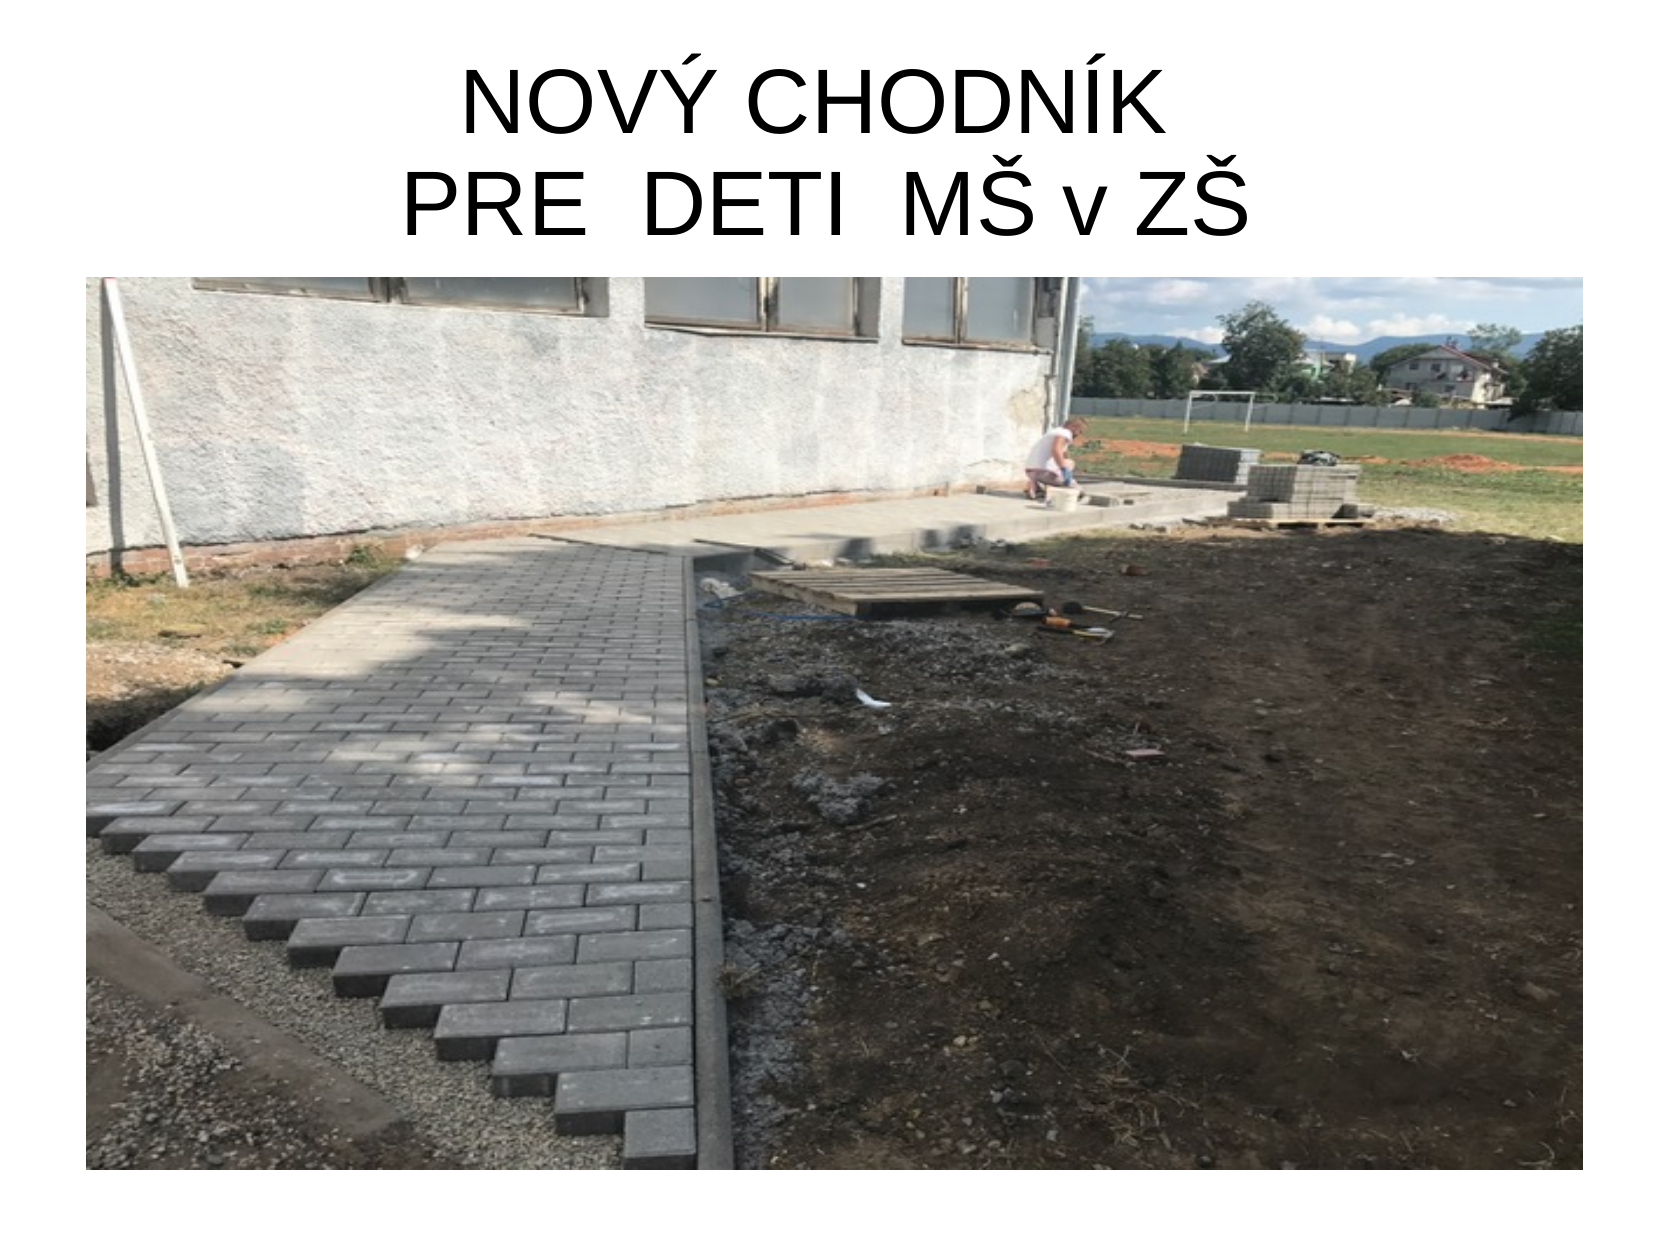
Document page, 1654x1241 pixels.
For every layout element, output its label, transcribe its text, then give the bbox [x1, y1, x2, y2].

title NOVÝ CHODNÍK PRE DETI MŠ v ZŠ [82, 49, 1571, 257]
picture [86, 277, 1583, 1170]
